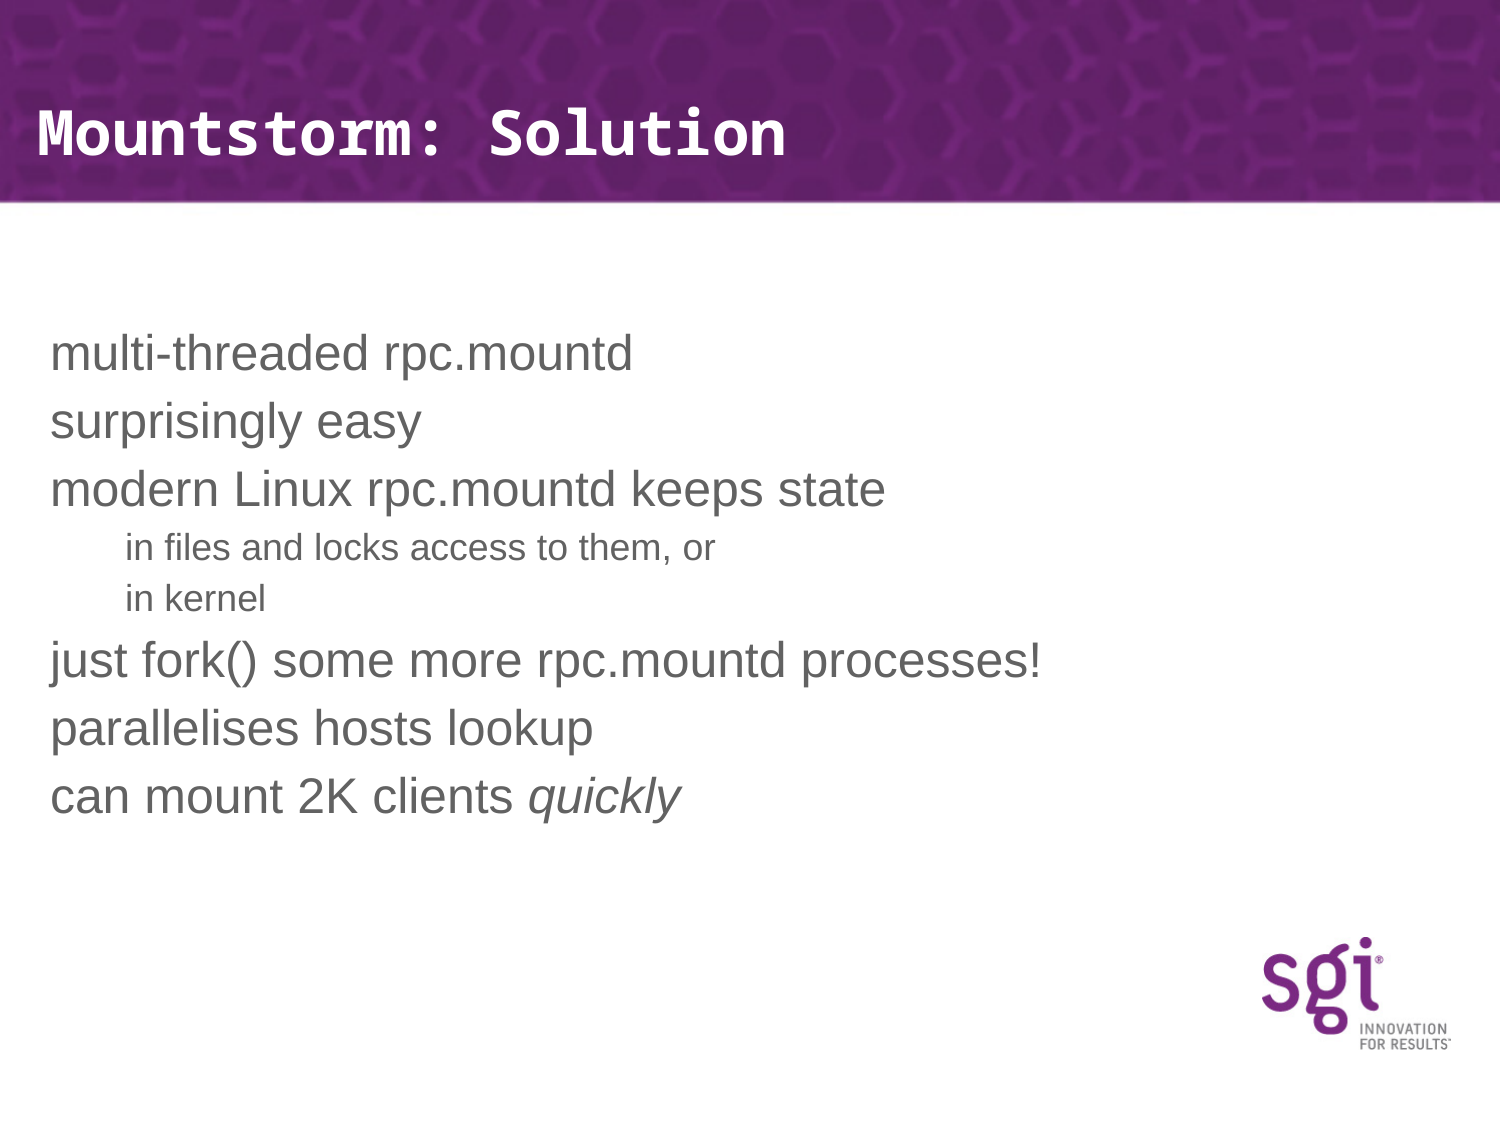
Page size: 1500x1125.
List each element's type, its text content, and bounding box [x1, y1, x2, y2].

title Mountstorm: Solution [37, 37, 1313, 226]
picture [0, 0, 1500, 1050]
list multi-threaded rpc.mountd surprisingly easy modern Linux rpc.mountd keeps state in files and locks access to them, or in kernel just fork() some more rpc.mountd processes! parallelises hosts lookup can mount 2K clients quickly [50, 324, 1326, 873]
